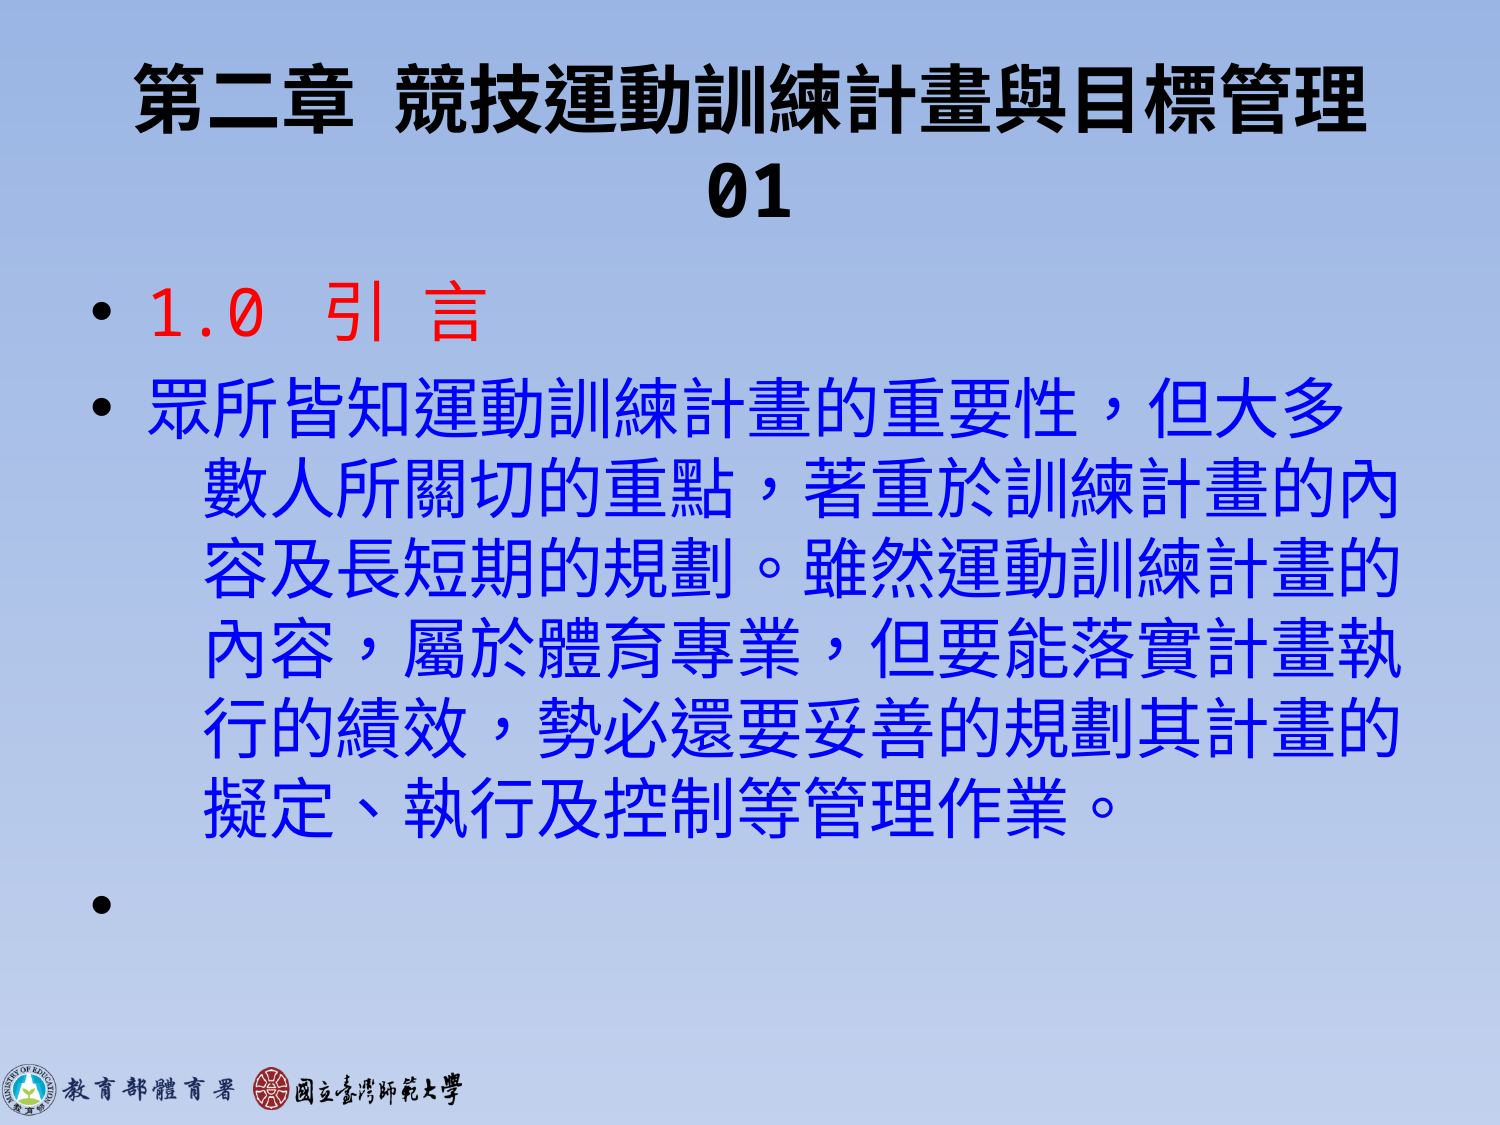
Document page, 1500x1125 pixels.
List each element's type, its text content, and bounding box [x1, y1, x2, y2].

title 第二章 競技運動訓練計畫與目標管理 01 [75, 45, 1426, 233]
list 1.0 引 言 眾所皆知運動訓練計畫的重要性，但大多數人所關切的重點，著重於訓練計畫的內容及長短期的規劃。雖然運動訓練計畫的內容，屬於體育專業，但要能落實計畫執行的績效，勢必還要妥善的規劃其計畫的擬定、執行及控制等管理作業。 [75, 262, 1426, 1019]
